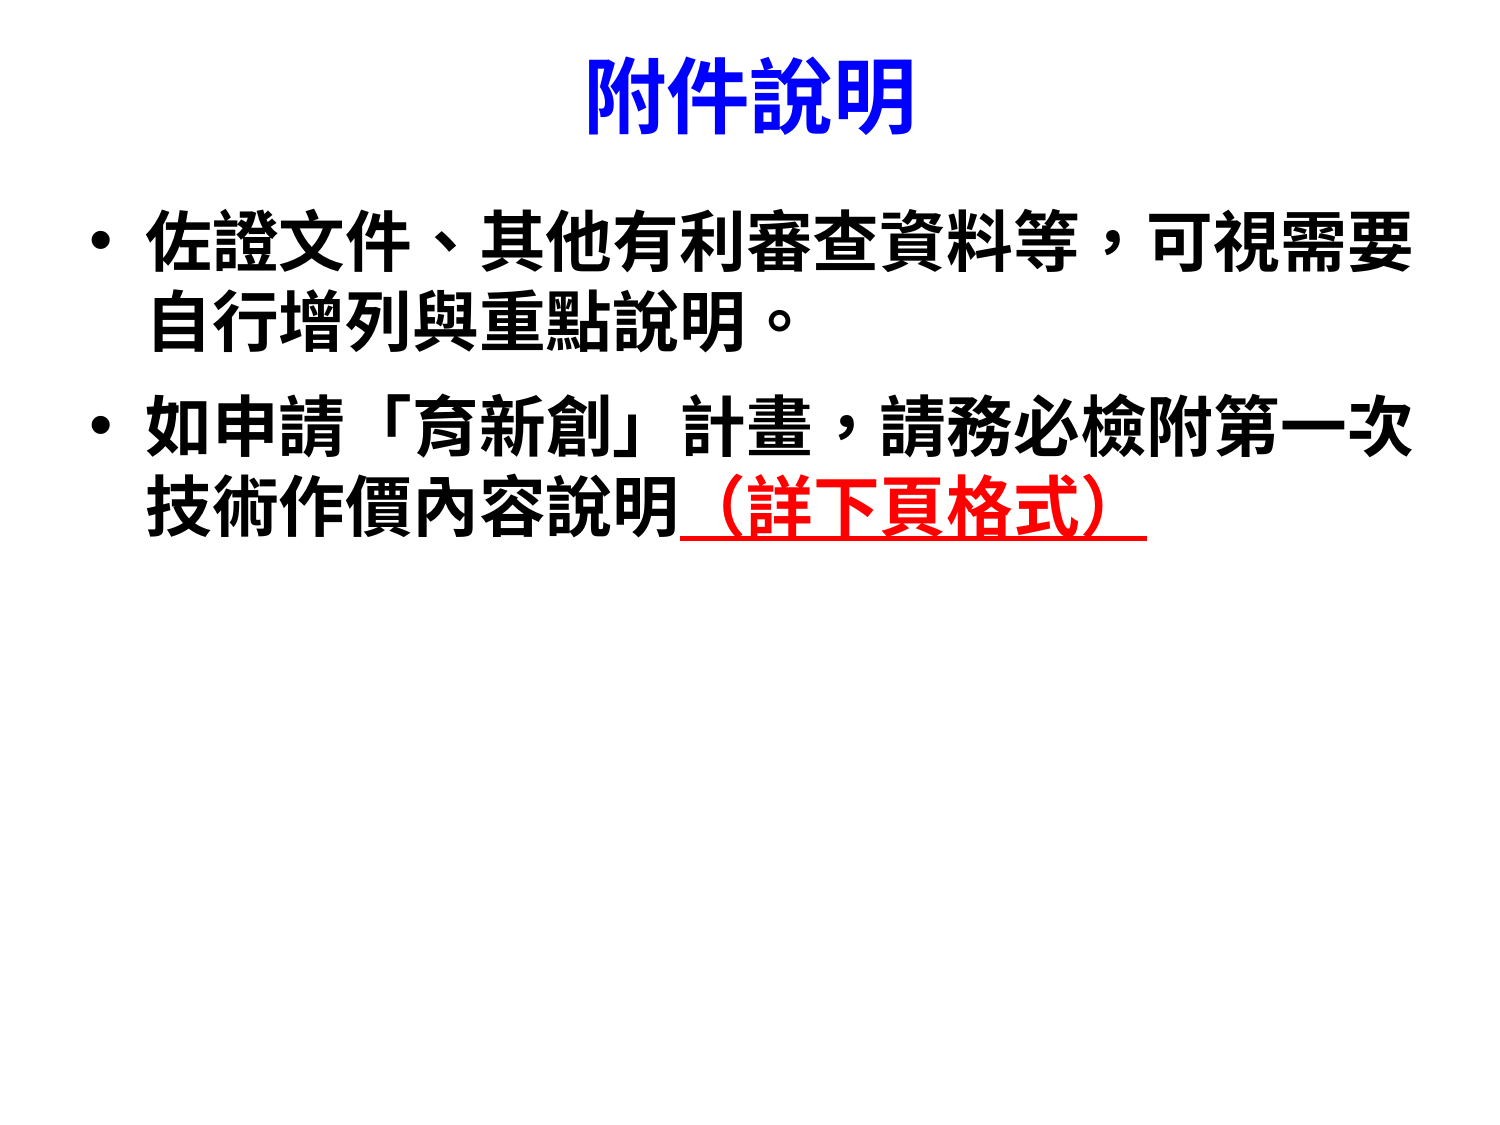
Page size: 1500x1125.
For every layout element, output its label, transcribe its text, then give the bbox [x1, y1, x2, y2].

title 附件說明 [75, 0, 1425, 188]
list 佐證文件、其他有利審查資料等，可視需要自行增列與重點說明。 如申請「育新創」計畫，請務必檢附第一次技術作價內容說明（詳下頁格式） [74, 191, 1436, 935]
